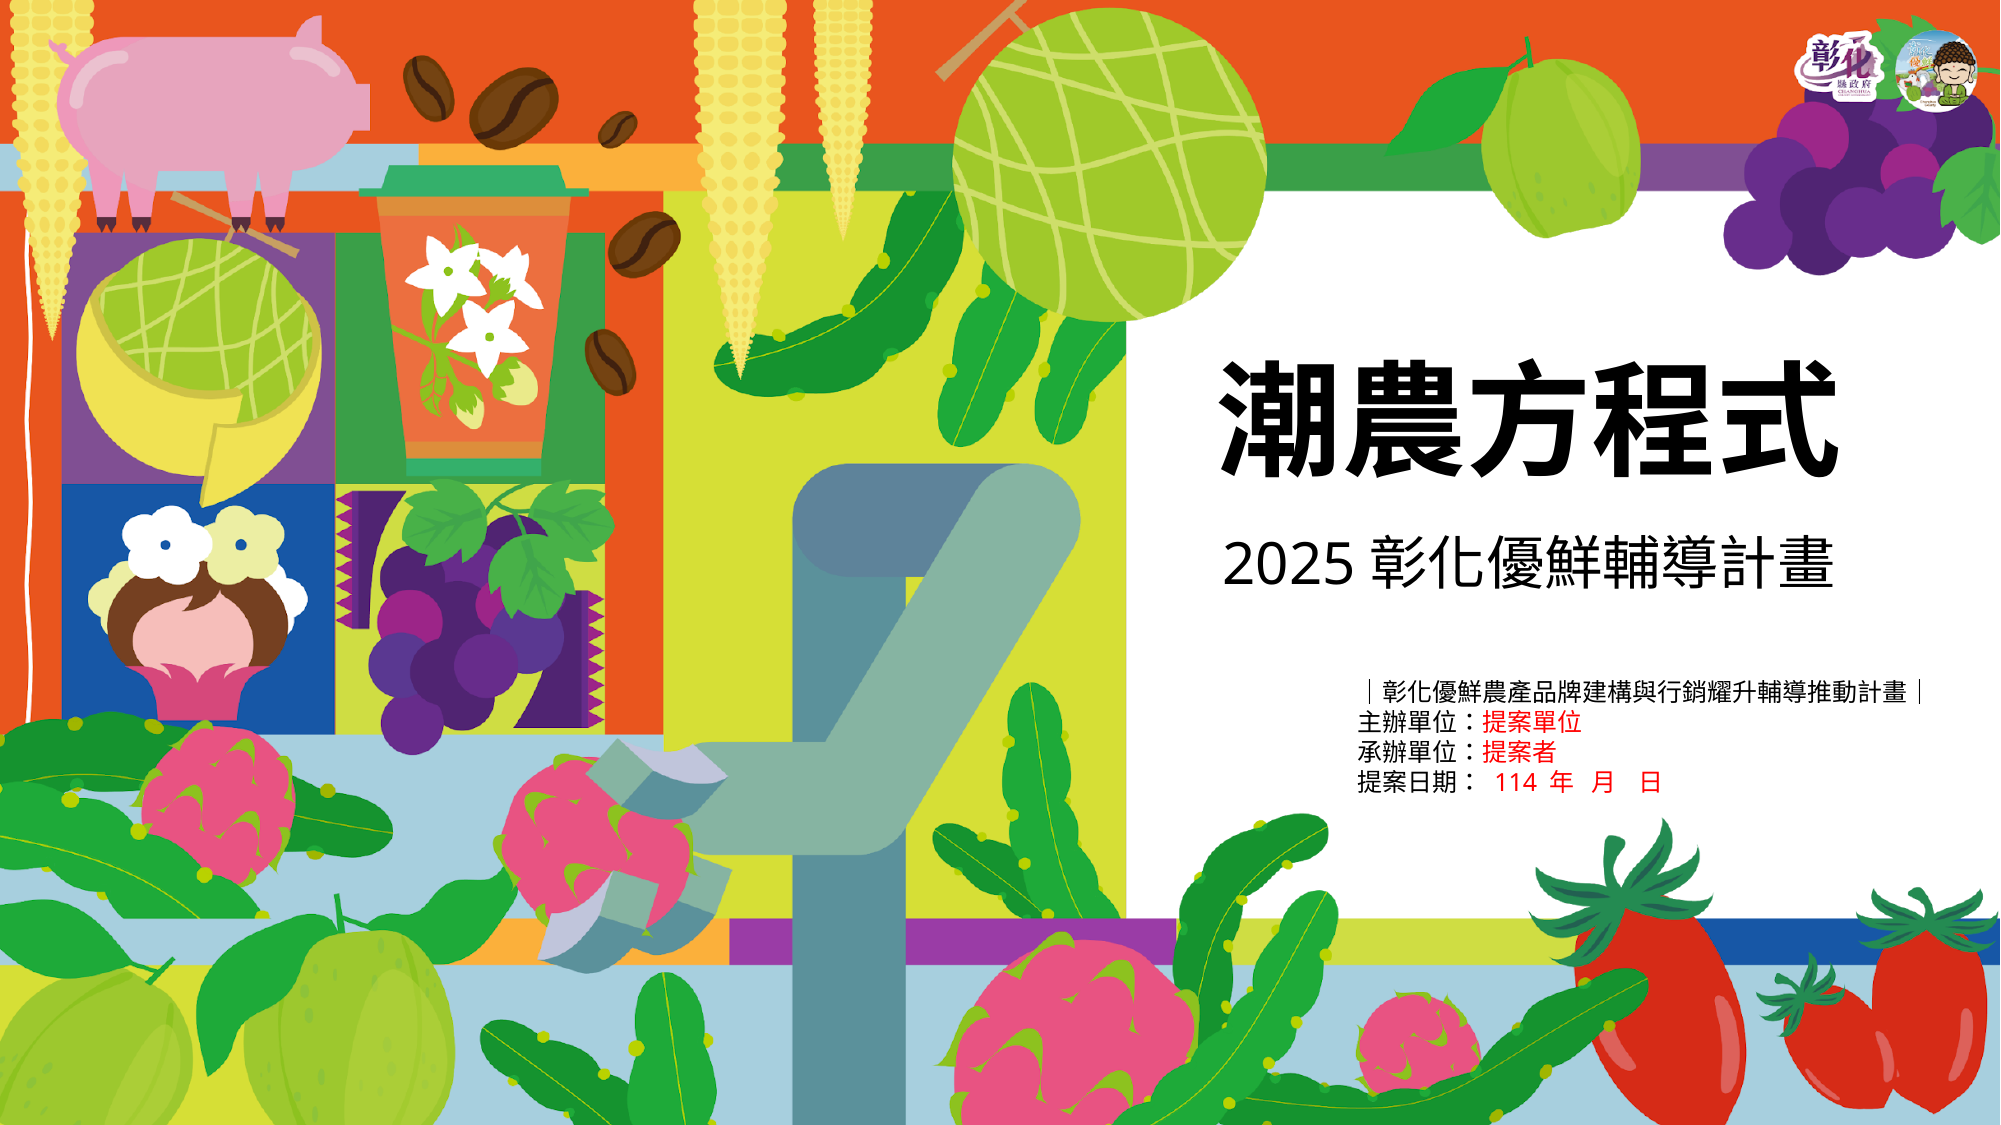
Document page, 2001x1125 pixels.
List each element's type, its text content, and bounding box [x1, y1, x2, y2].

text_box 潮農方程式 2025彰化優鮮輔導計畫 [1198, 258, 1860, 595]
text_box ｜彰化優鮮農產品牌建構與行銷耀升輔導推動計畫｜ 主辦單位：提案單位 承辦單位：提案者 提案日期： 114 年 月 日 [1342, 669, 1954, 806]
picture [0, 0, 2000, 1125]
